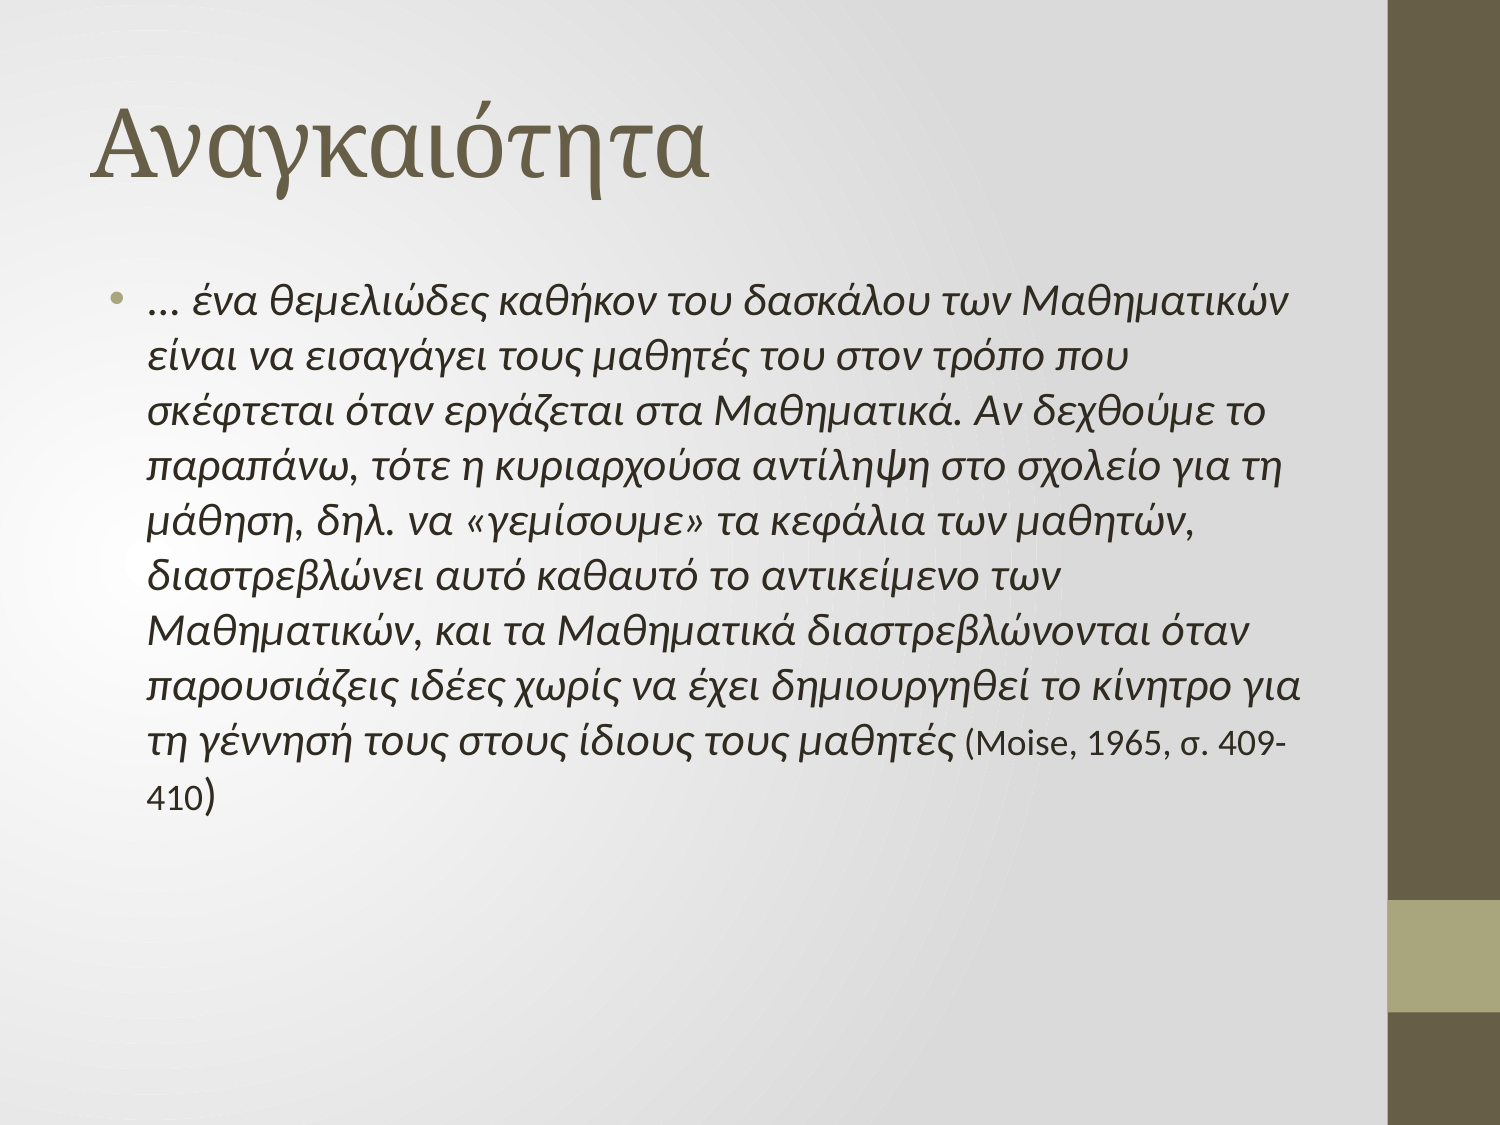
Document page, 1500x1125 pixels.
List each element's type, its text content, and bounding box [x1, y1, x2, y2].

title Αναγκαιότητα [75, 45, 1325, 233]
list ... ένα θεμελιώδες καθήκον του δασκάλου των Μαθηματικών είναι να εισαγάγει τους μαθητές του στον τρόπο που σκέφτεται όταν εργάζεται στα Μαθηματικά. Αν δεχθούμε το παραπάνω, τότε η κυριαρχούσα αντίληψη στο σχολείο για τη μάθηση, δηλ. να «γεμίσουμε» τα κεφάλια των μαθητών, διαστρεβλώνει αυτό καθαυτό το αντικείμενο των Μαθηματικών, και τα Μαθηματικά διαστρεβλώνονται όταν παρουσιάζεις ιδέες χωρίς να έχει δημιουργηθεί το κίνητρο για τη γέννησή τους στους ίδιους τους μαθητές (Moise, 1965, σ. 409-410) [75, 262, 1325, 1050]
